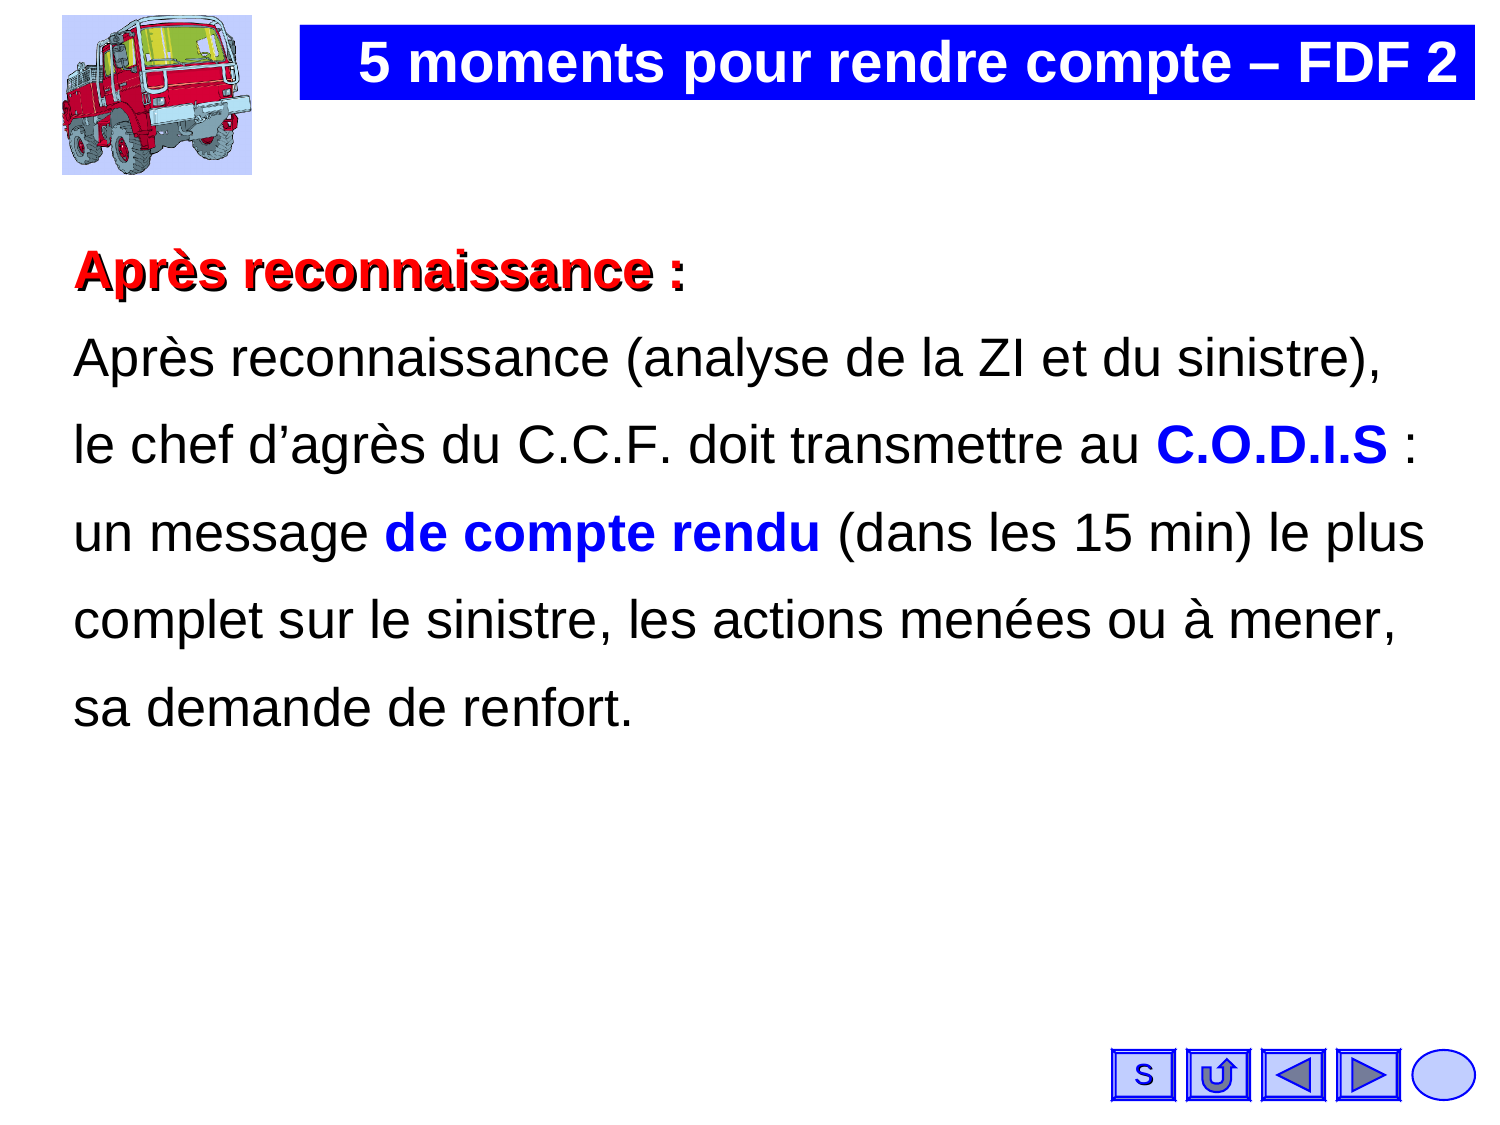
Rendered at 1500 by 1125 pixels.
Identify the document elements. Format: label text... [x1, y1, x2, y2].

text_box [1412, 1049, 1476, 1101]
text_box 5 moments pour rendre compte – FDF 2 [299, 24, 1475, 100]
text_box Après reconnaissance : Après reconnaissance (analyse de la ZI et du sinistre), le chef d’agrès du C.C.F. doit transmettre au C.O.D.I.S : un message de compte rendu (dans les 15 min) le plus complet sur le sinistre, les actions menées ou à mener, sa demande de renfort. [59, 236, 1477, 862]
